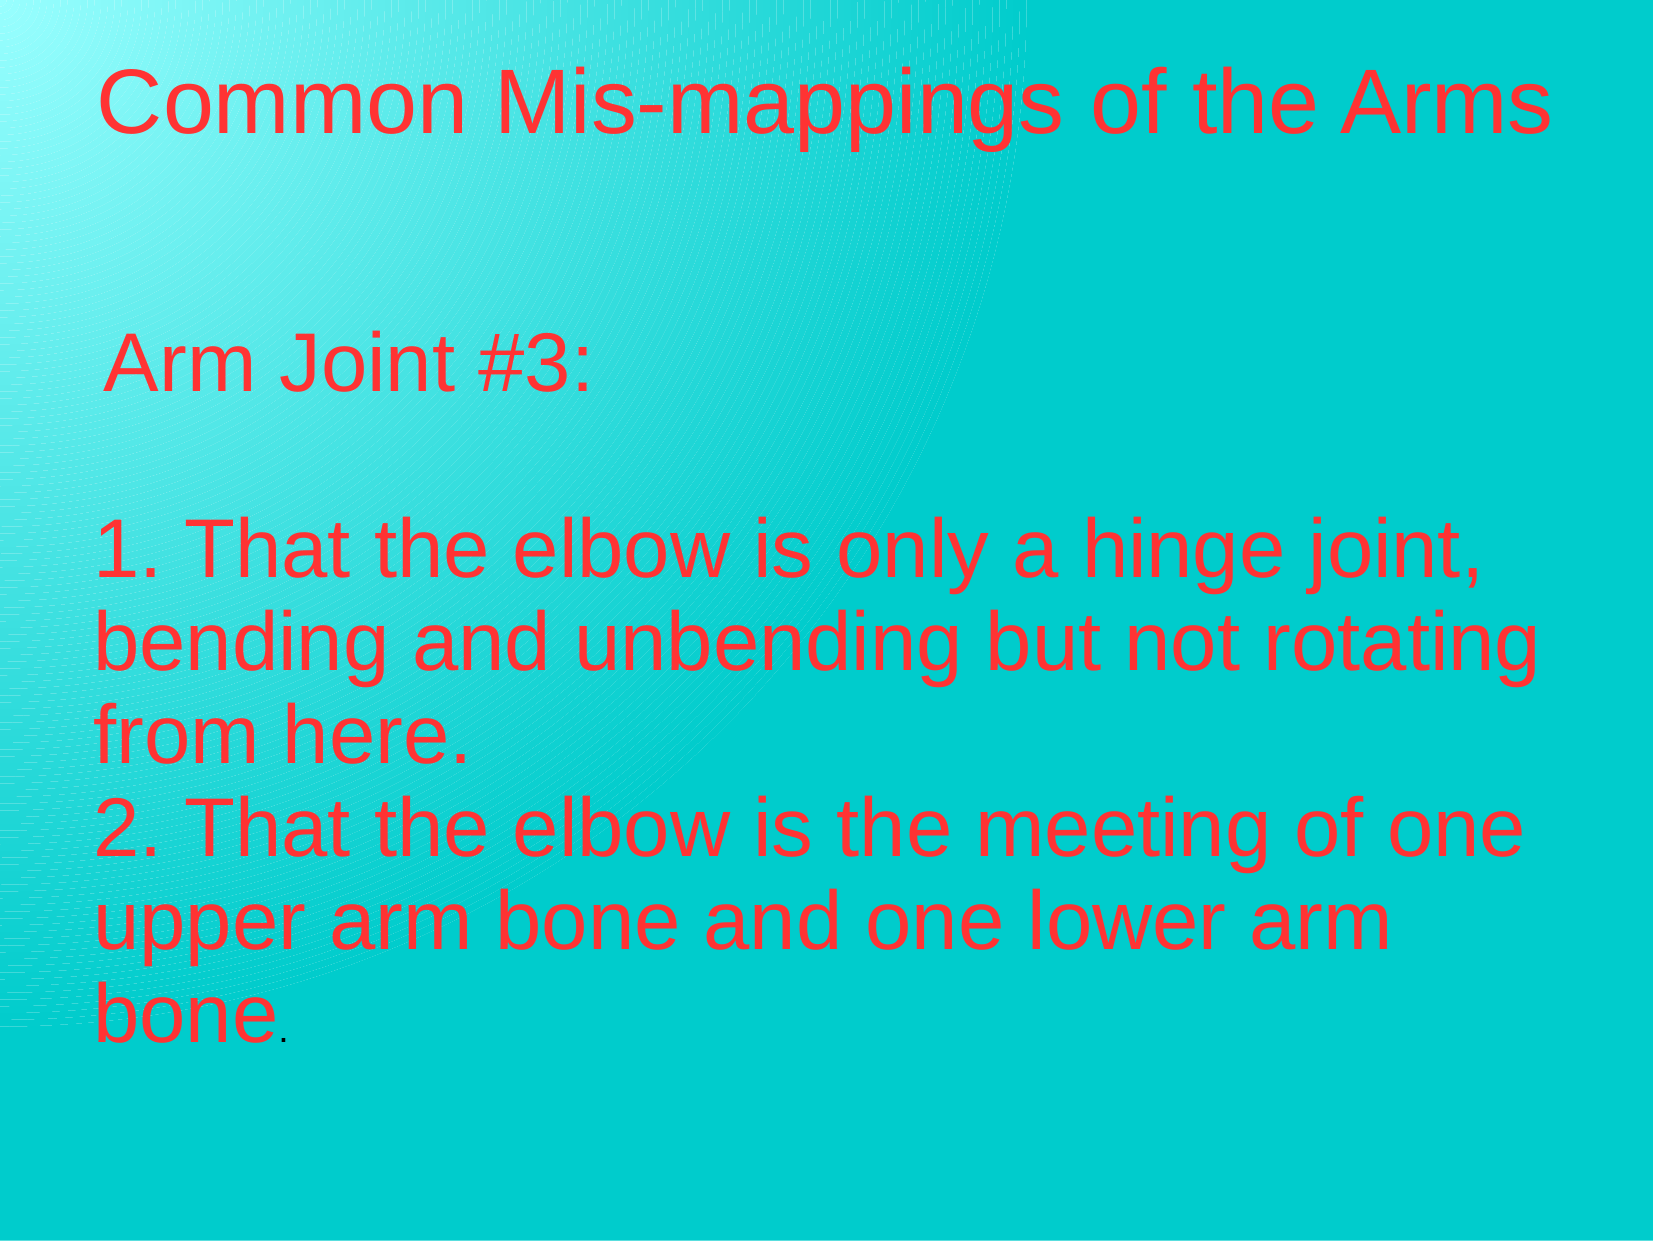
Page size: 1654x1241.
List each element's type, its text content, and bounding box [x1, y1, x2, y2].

title Common Mis-mappings of the Arms [82, 49, 1571, 257]
text_box Arm Joint #3: 1. That the elbow is only a hinge joint, bending and unbending but not rotating from here. 2. That the elbow is the meeting of one upper arm bone and one lower arm bone. [78, 309, 1576, 1069]
